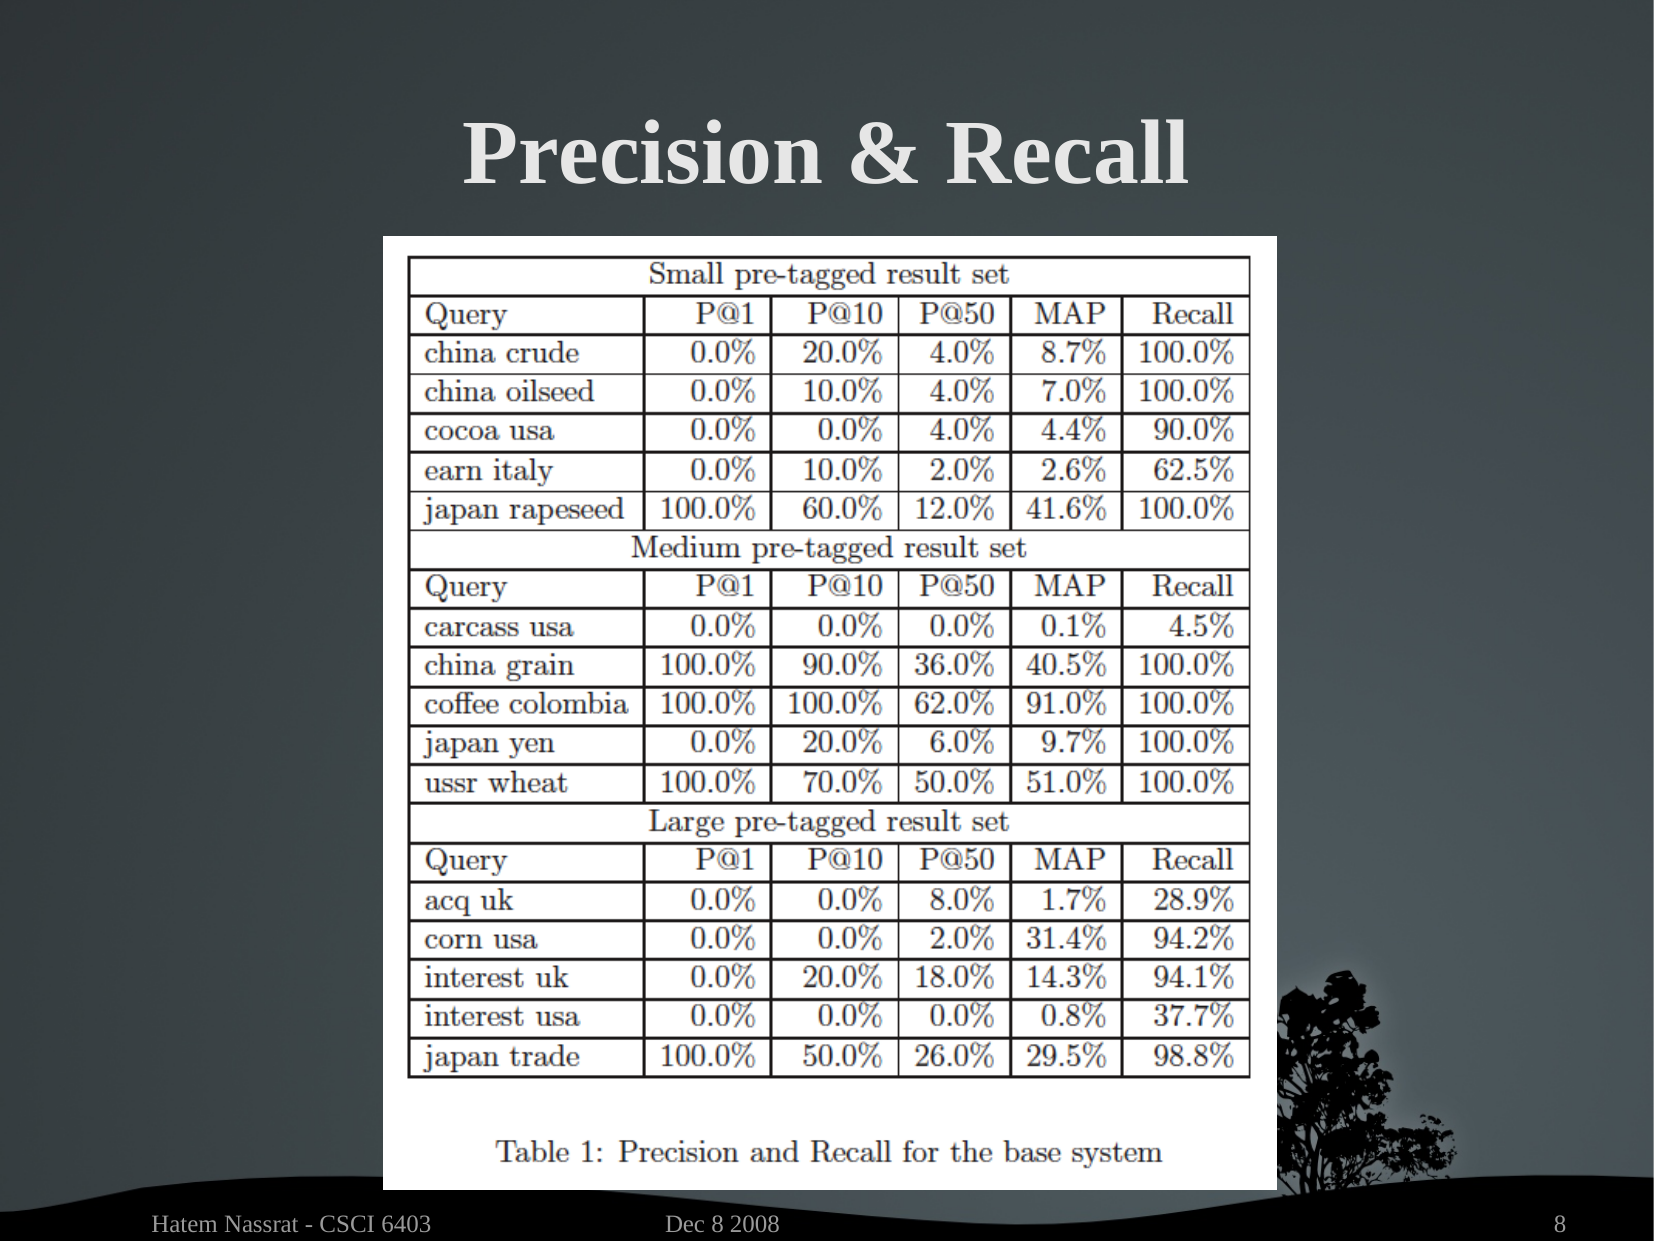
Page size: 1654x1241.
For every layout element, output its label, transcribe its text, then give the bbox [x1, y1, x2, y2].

picture [0, 0, 1654, 1241]
title Precision & Recall [82, 49, 1571, 257]
